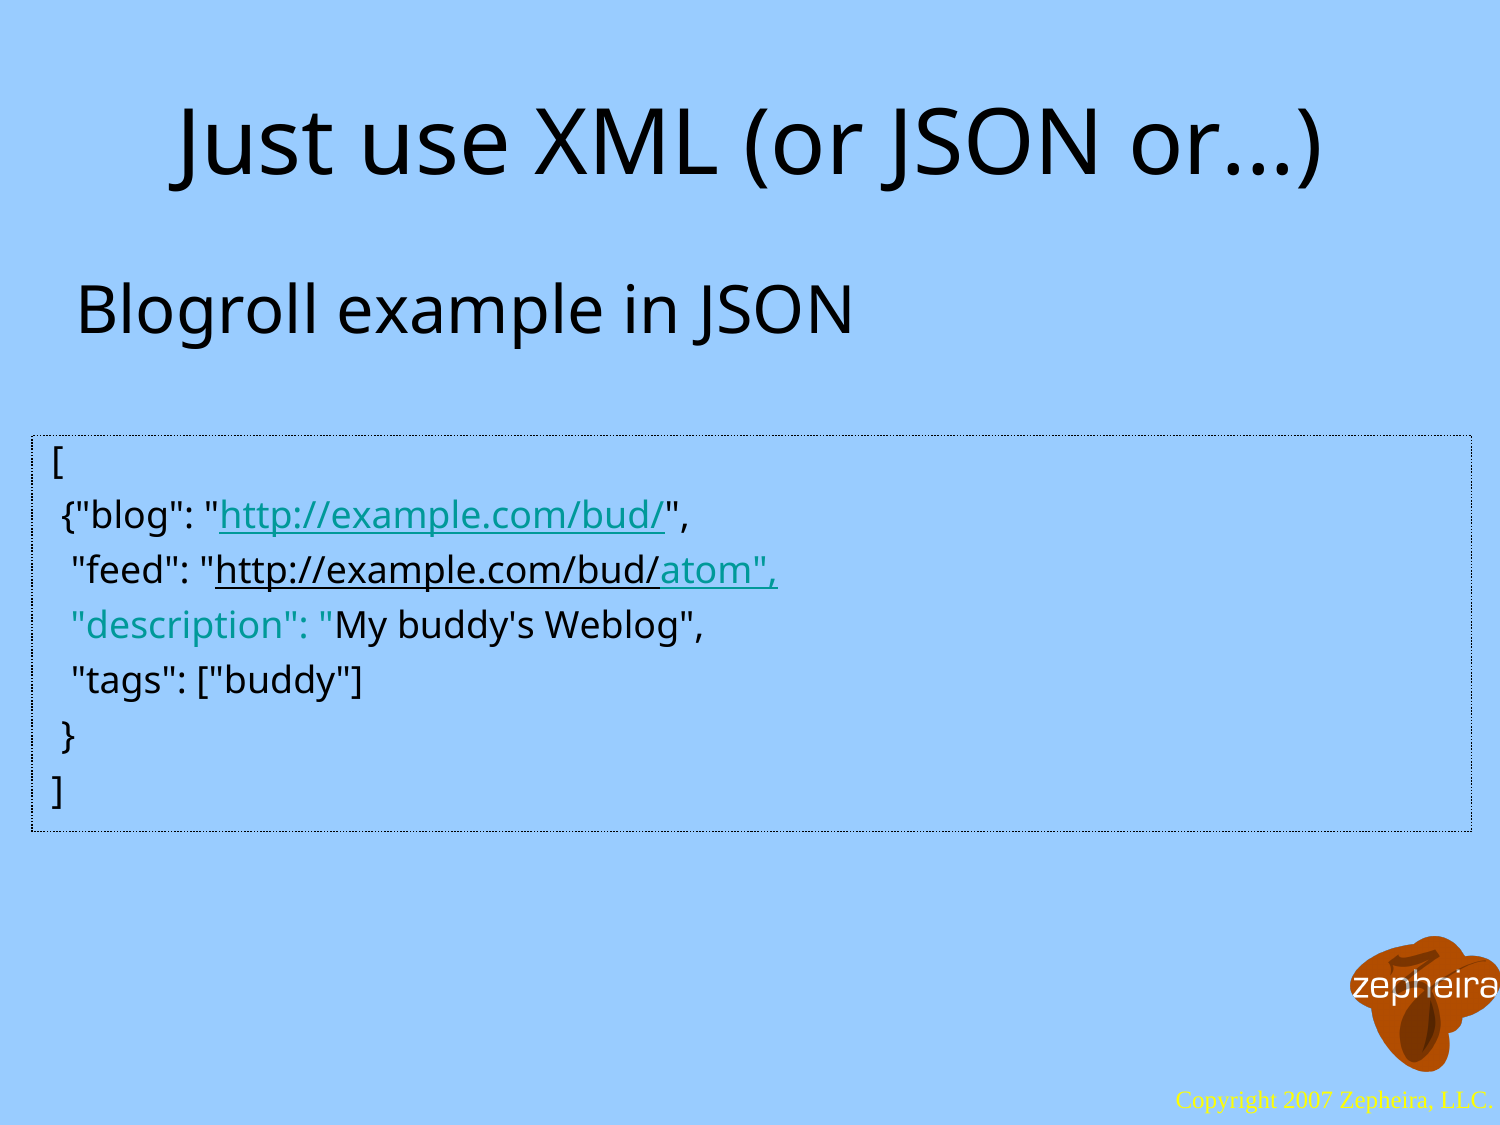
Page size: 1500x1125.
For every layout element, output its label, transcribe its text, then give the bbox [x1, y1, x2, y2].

title Just use XML (or JSON or...) [75, 45, 1425, 233]
text_box [ {"blog": "http://example.com/bud/", "feed": "http://example.com/bud/atom", "description": "My buddy's Weblog", "tags": ["buddy"] } ] [31, 435, 1472, 832]
picture [1350, 936, 1500, 1072]
list Blogroll example in JSON [75, 262, 1425, 371]
